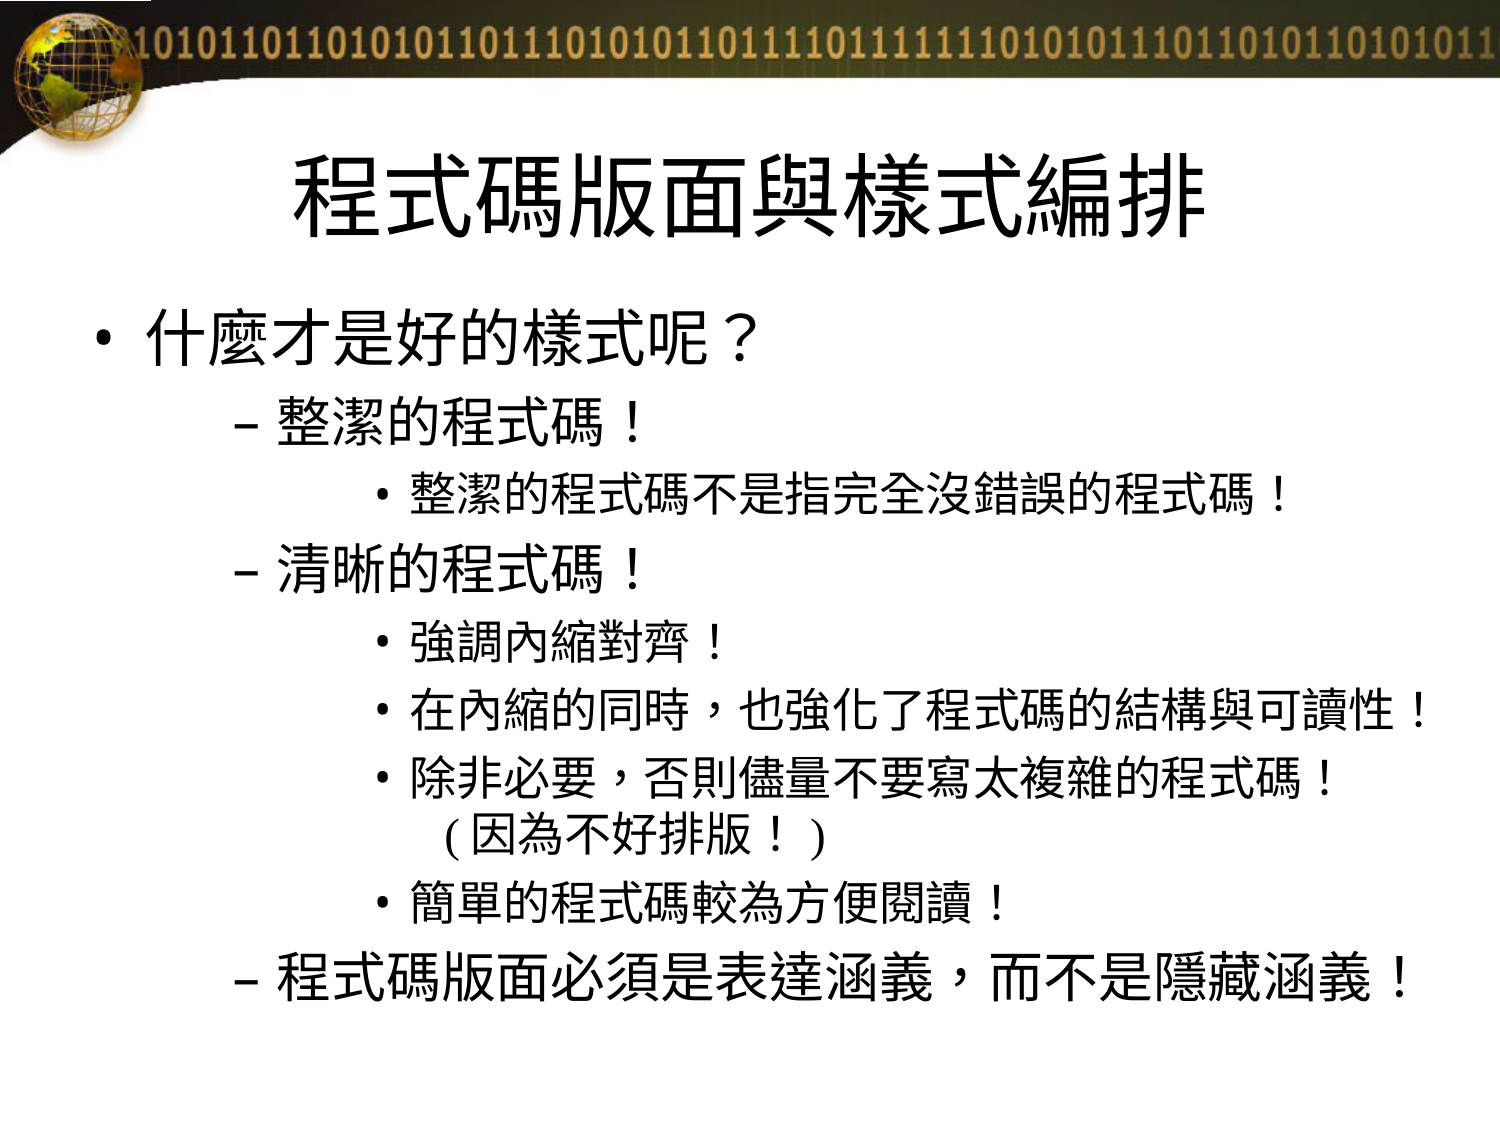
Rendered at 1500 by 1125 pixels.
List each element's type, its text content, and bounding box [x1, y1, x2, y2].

title 程式碼版面與樣式編排 [112, 99, 1388, 288]
list 什麼才是好的樣式呢？ 整潔的程式碼！ 整潔的程式碼不是指完全沒錯誤的程式碼！ 清晰的程式碼！ 強調內縮對齊！ 在內縮的同時，也強化了程式碼的結構與可讀性！ 除非必要，否則儘量不要寫太複雜的程式碼！(因為不好排版！) 簡單的程式碼較為方便閱讀！ 程式碼版面必須是表達涵義，而不是隱藏涵義！ [76, 290, 1424, 1059]
